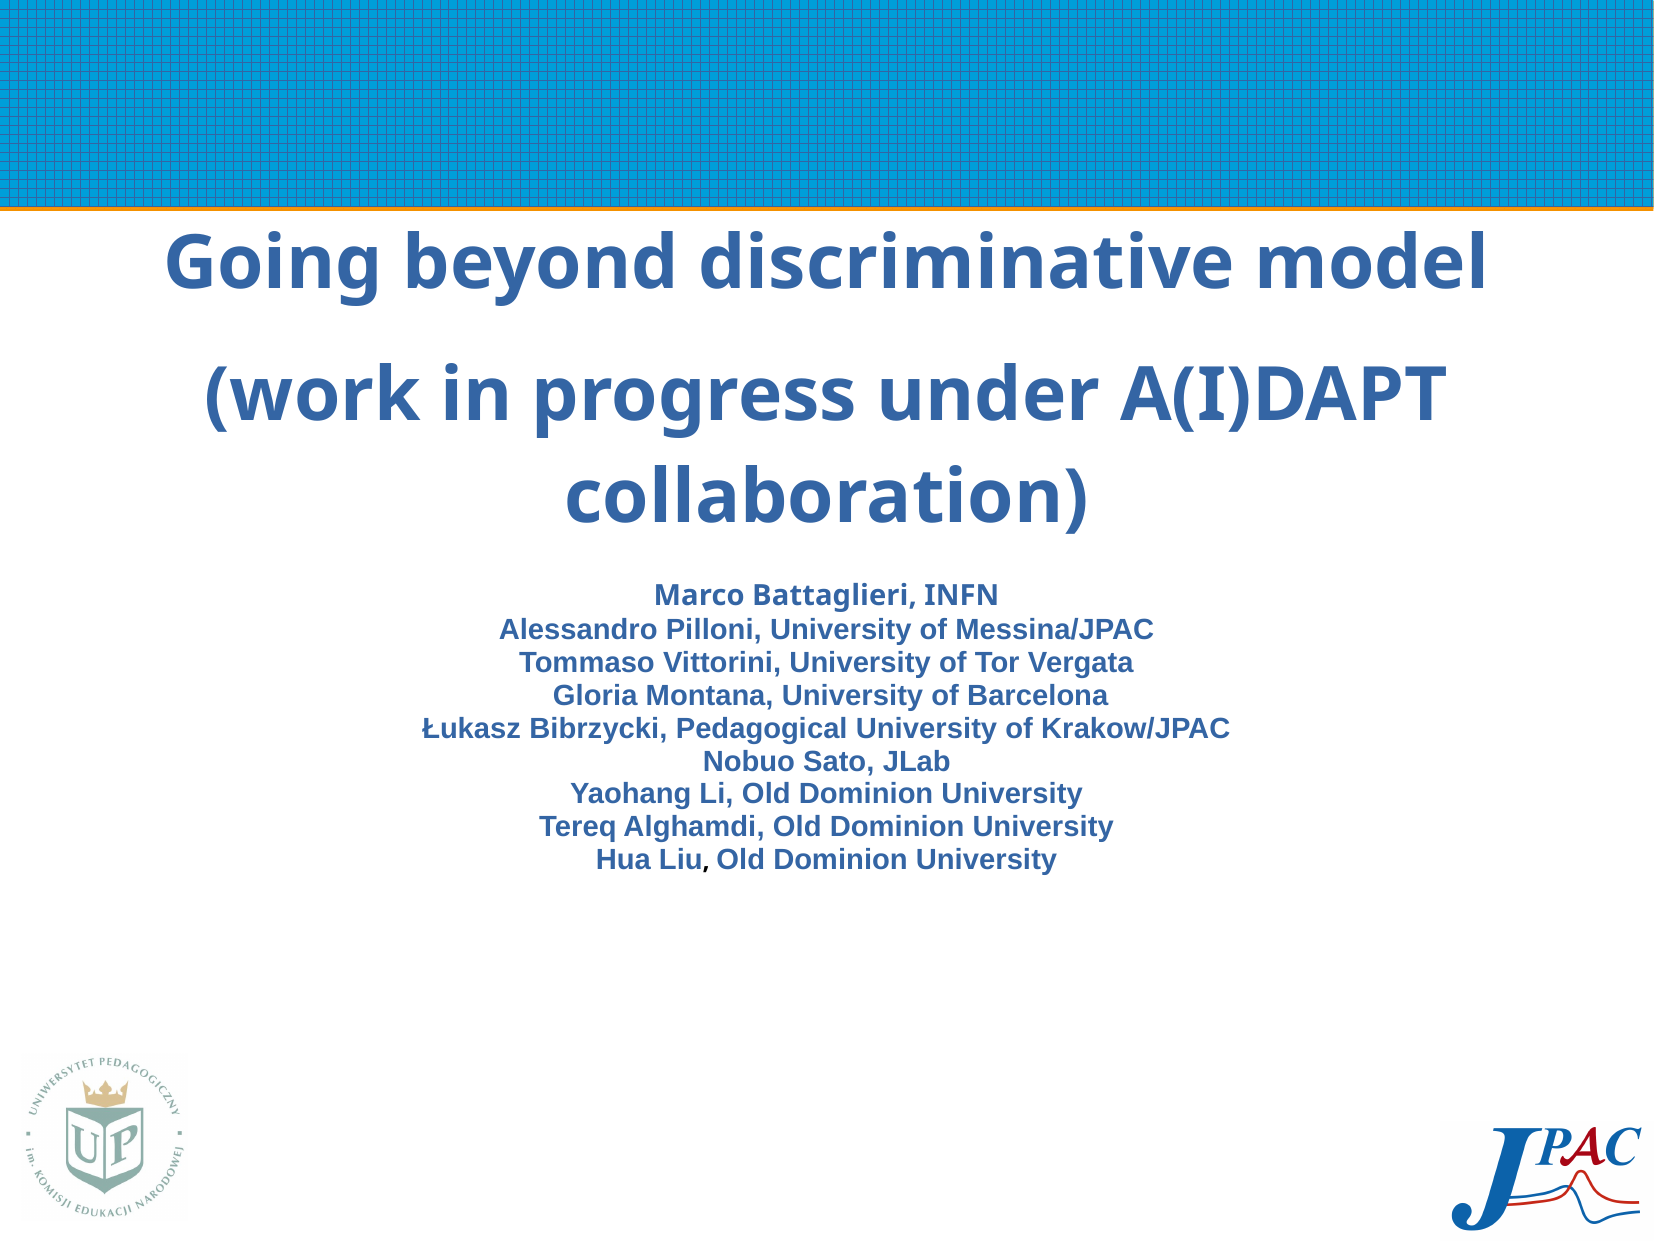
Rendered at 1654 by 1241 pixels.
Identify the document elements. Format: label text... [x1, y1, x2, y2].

subtitle Going beyond discriminative model (work in progress under A(I)DAPT collaboration) Marco Battaglieri, INFN Alessandro Pilloni, University of Messina/JPAC Tommaso Vittorini, University of Tor Vergata Gloria Montana, University of Barcelona Łukasz Bibrzycki, Pedagogical University of Krakow/JPAC Nobuo Sato, JLab Yaohang Li, Old Dominion University Tereq Alghamdi, Old Dominion University Hua Liu, Old Dominion University [88, 153, 1565, 1021]
picture [21, 1053, 188, 1221]
picture [1440, 1121, 1654, 1241]
